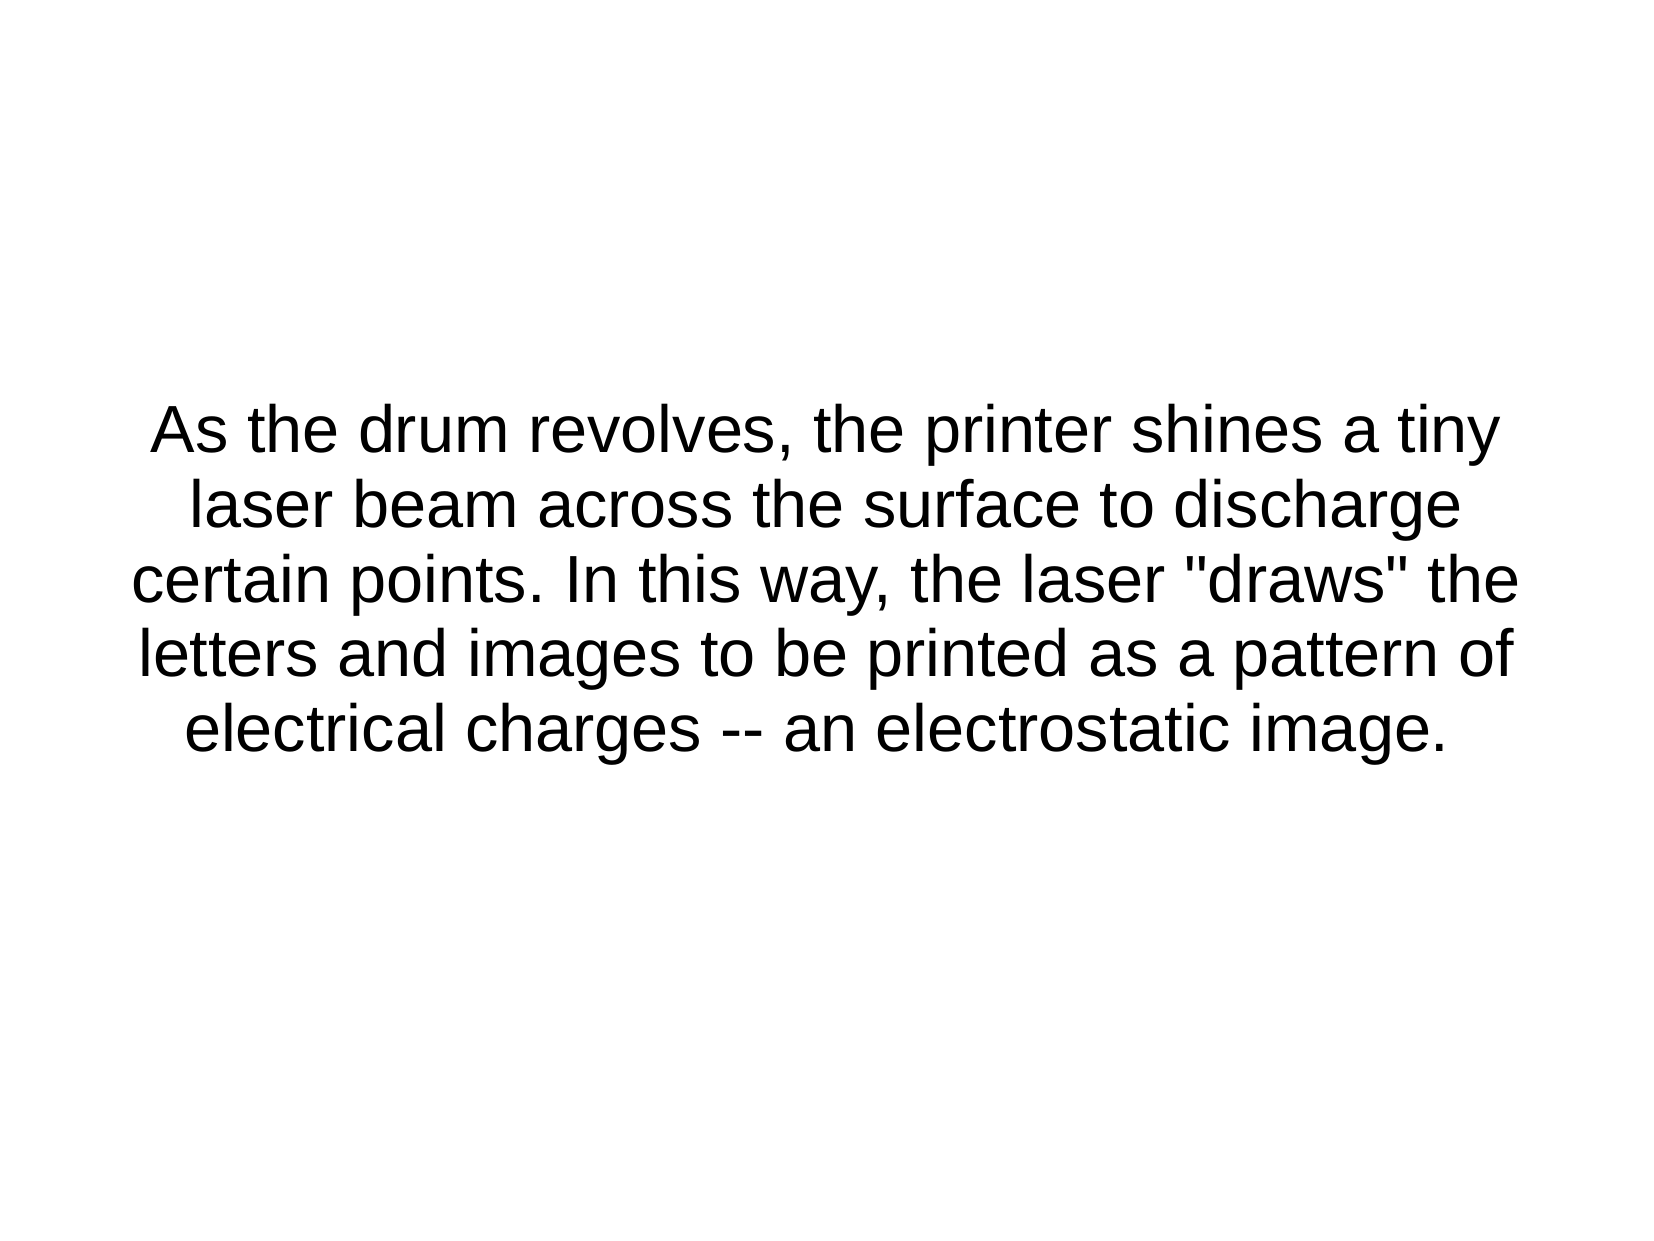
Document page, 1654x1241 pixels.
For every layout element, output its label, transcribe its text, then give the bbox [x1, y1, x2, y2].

subtitle As the drum revolves, the printer shines a tiny laser beam across the surface to discharge certain points. In this way, the laser "draws" the letters and images to be printed as a pattern of electrical charges -- an electrostatic image. [82, 56, 1571, 1102]
